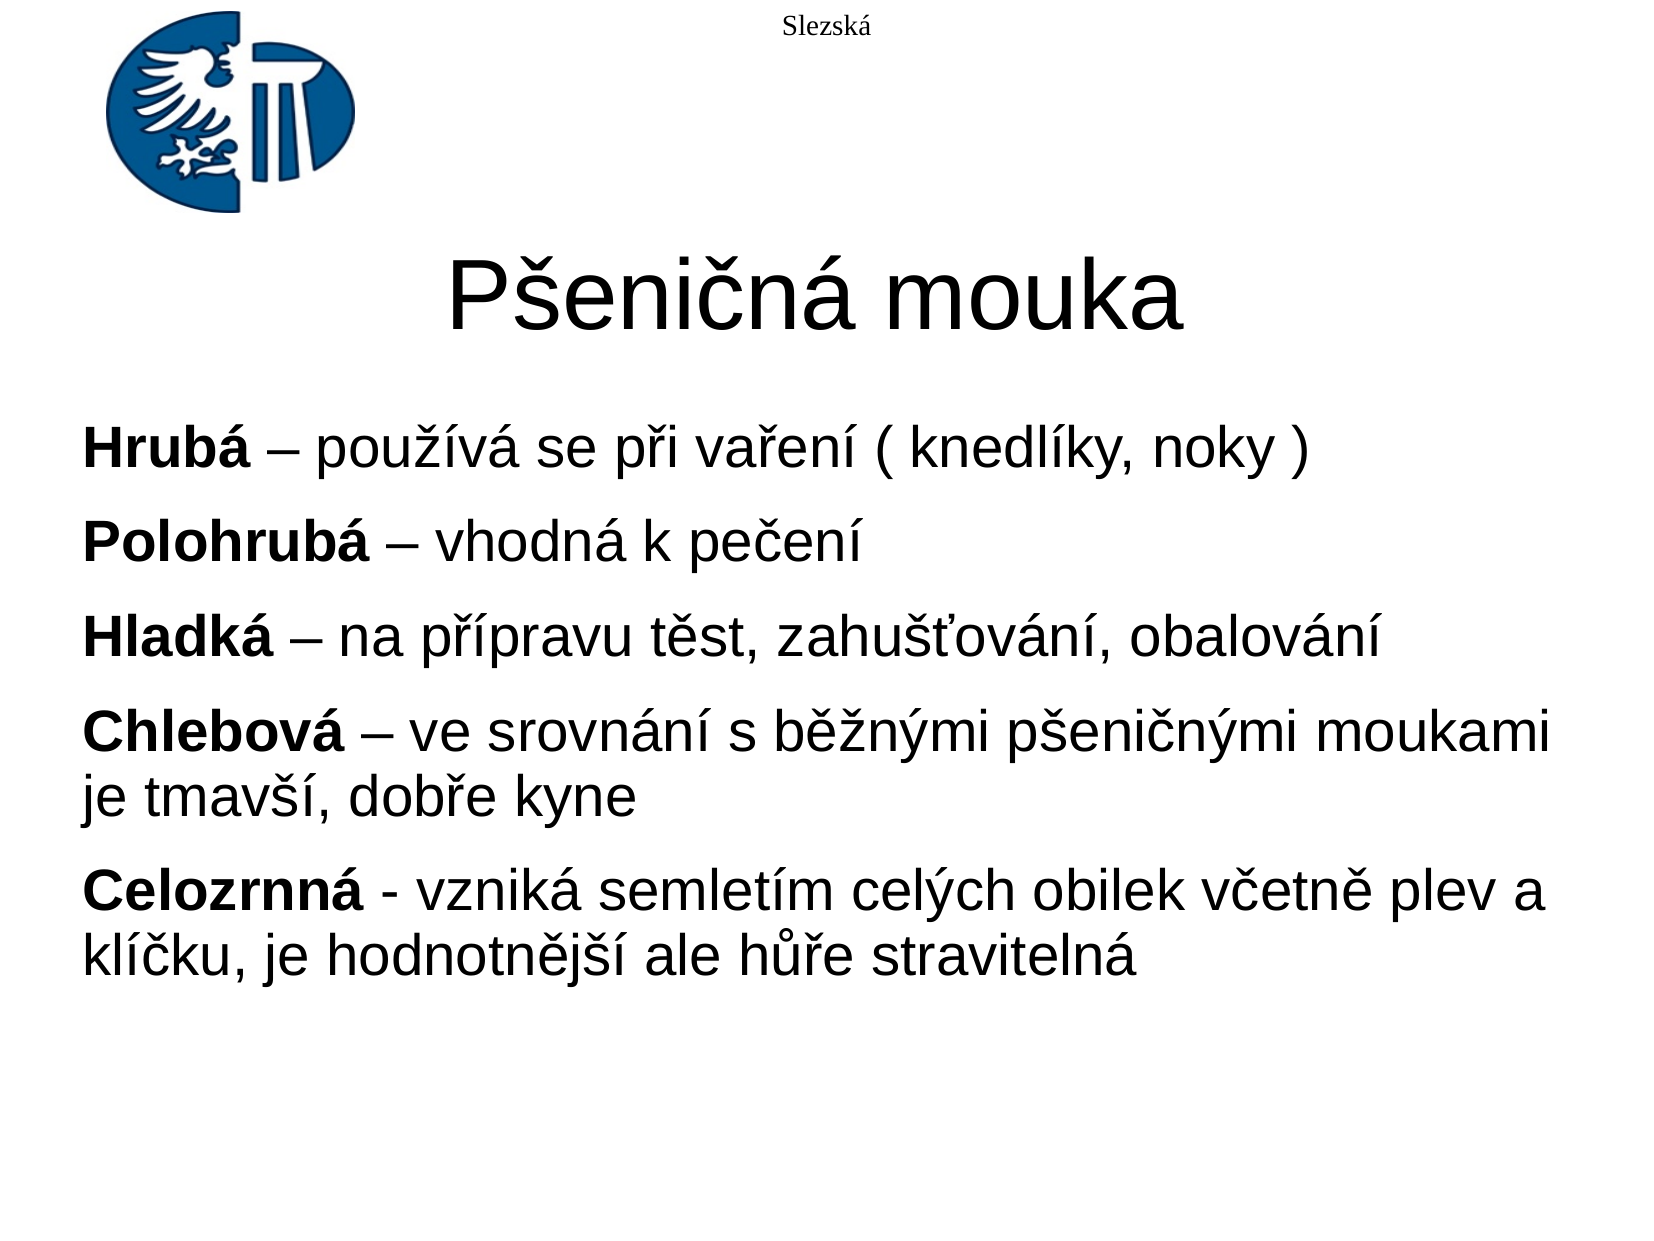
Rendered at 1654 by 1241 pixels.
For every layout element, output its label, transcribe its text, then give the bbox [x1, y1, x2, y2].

title Pšeničná mouka [70, 129, 1559, 461]
list Hrubá – používá se při vaření ( knedlíky, noky ) Polohrubá – vhodná k pečení Hladká – na přípravu těst, zahušťování, obalování Chlebová – ve srovnání s běžnými pšeničnými moukami je tmavší, dobře kyne Celozrnná - vzniká semletím celých obilek včetně plev a klíčku, je hodnotnější ale hůře stravitelná [82, 414, 1571, 1241]
picture [106, 11, 355, 129]
